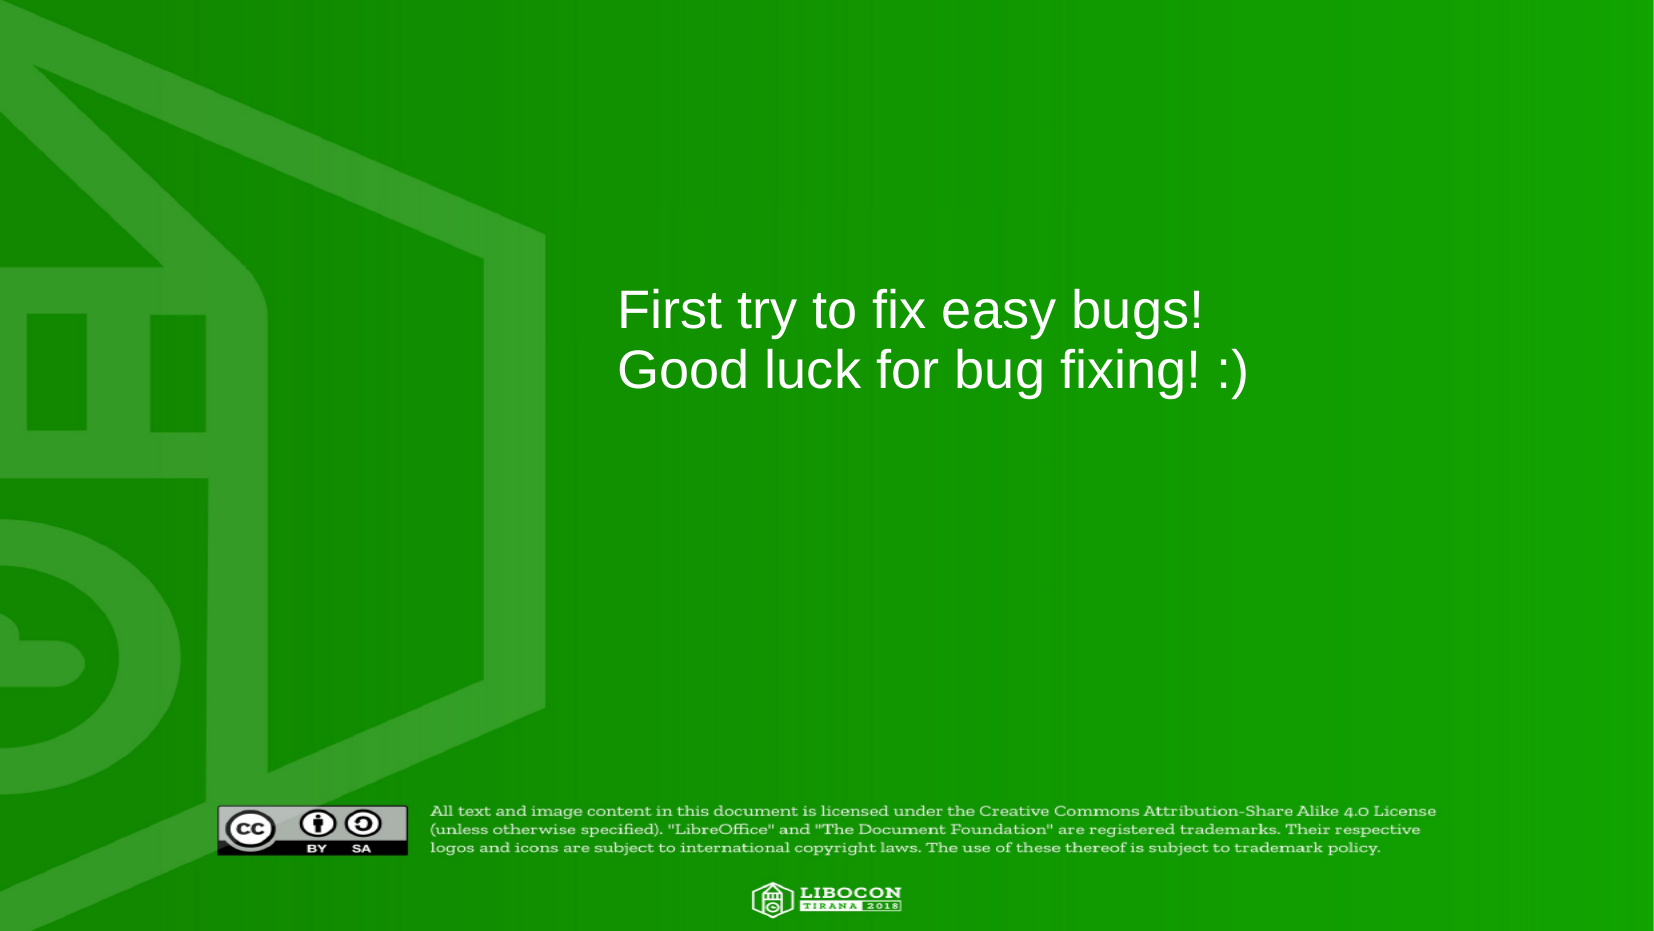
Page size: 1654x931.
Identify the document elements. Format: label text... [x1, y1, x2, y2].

text_box First try to fix easy bugs! Good luck for bug fixing! :) [602, 271, 1276, 408]
picture [0, 0, 1654, 931]
